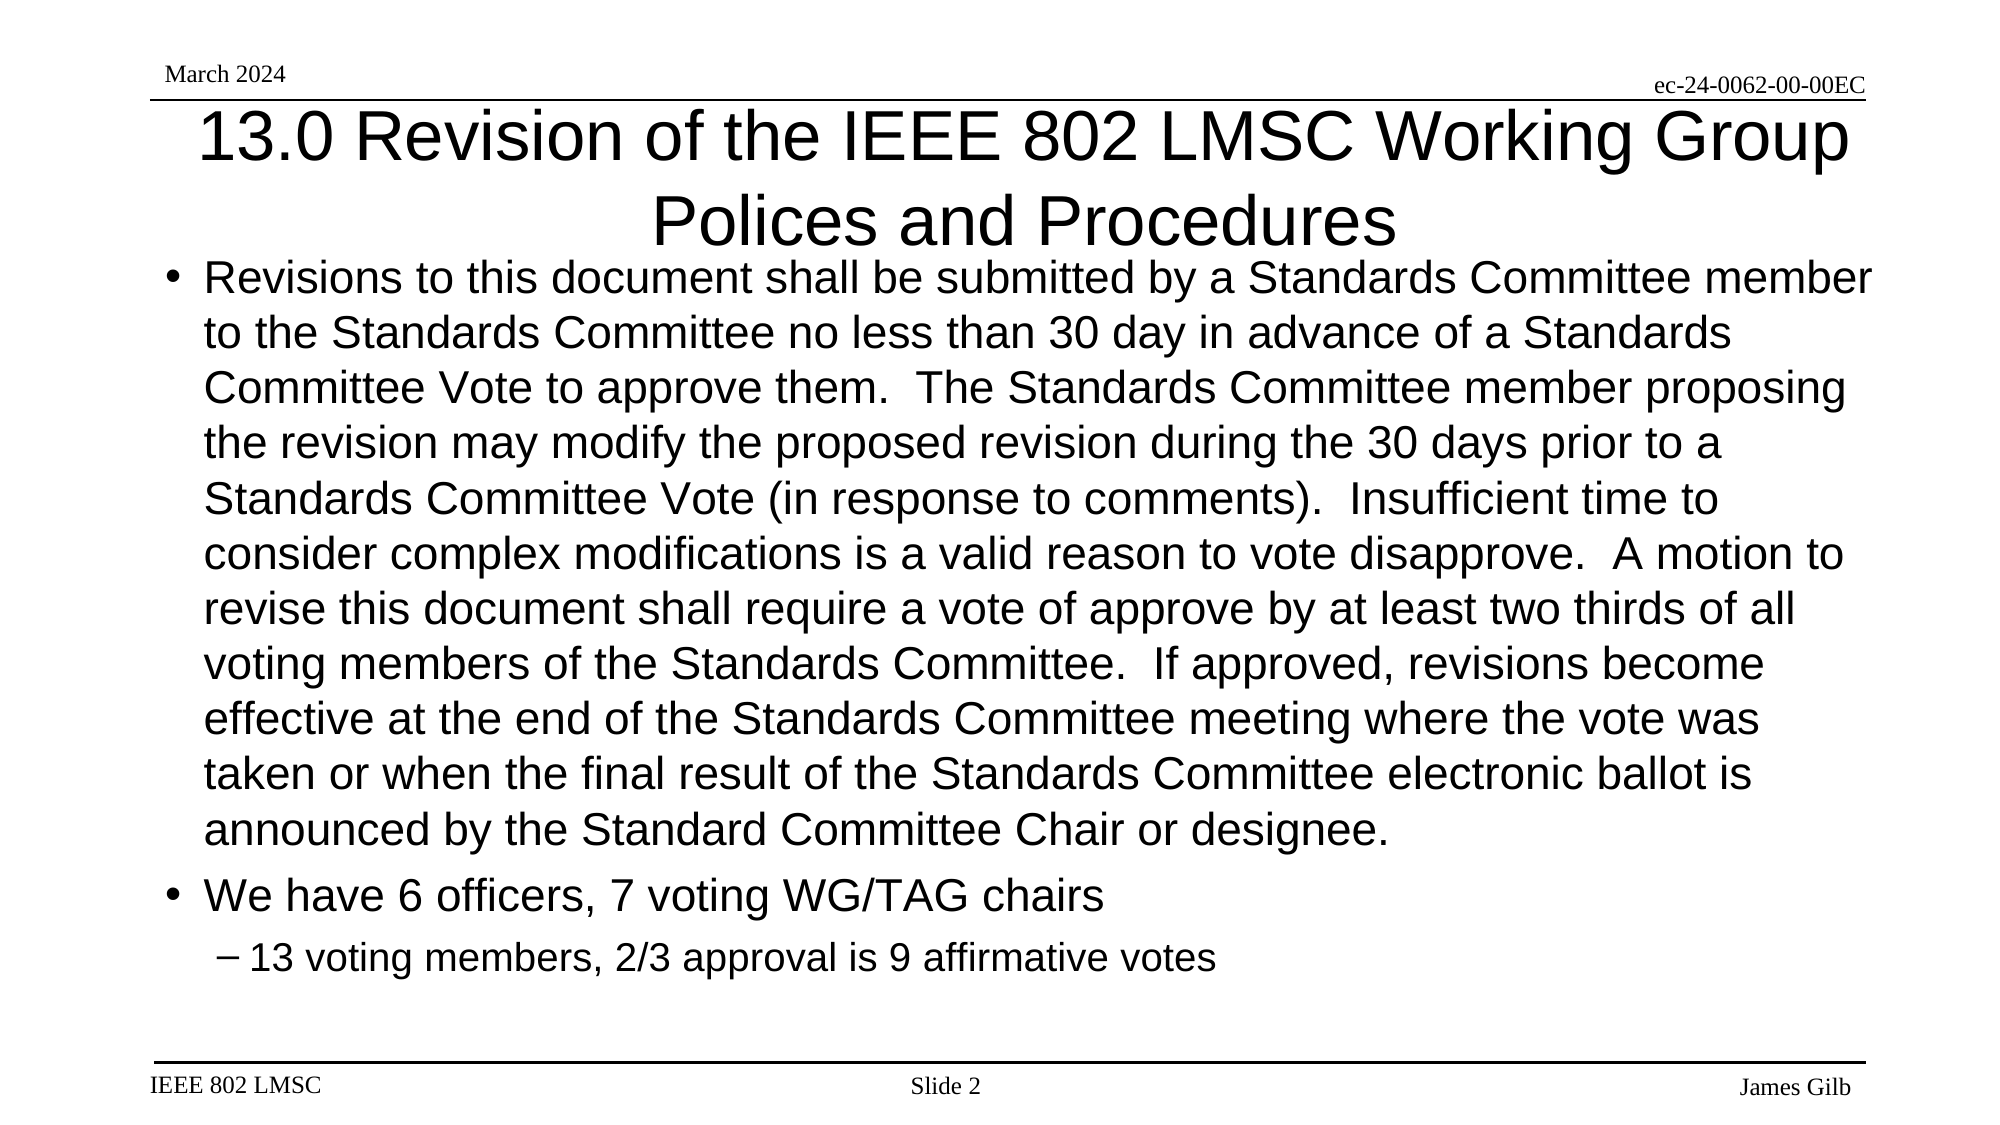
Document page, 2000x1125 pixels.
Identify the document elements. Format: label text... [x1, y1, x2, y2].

list Revisions to this document shall be submitted by a Standards Committee member to the Standards Committee no less than 30 day in advance of a Standards Committee Vote to approve them. The Standards Committee member proposing the revision may modify the proposed revision during the 30 days prior to a Standards Committee Vote (in response to comments). Insufficient time to consider complex modifications is a valid reason to vote disapprove. A motion to revise this document shall require a vote of approve by at least two thirds of all voting members of the Standards Committee. If approved, revisions become effective at the end of the Standards Committee meeting where the vote was taken or when the final result of the Standards Committee electronic ballot is announced by the Standard Committee Chair or designee. We have 6 officers, 7 voting WG/TAG chairs 13 voting members, 2/3 approval is 9 affirmative votes [149, 239, 1900, 1051]
title 13.0 Revision of the IEEE 802 LMSC Working Group Polices and Procedures [149, 82, 1900, 239]
